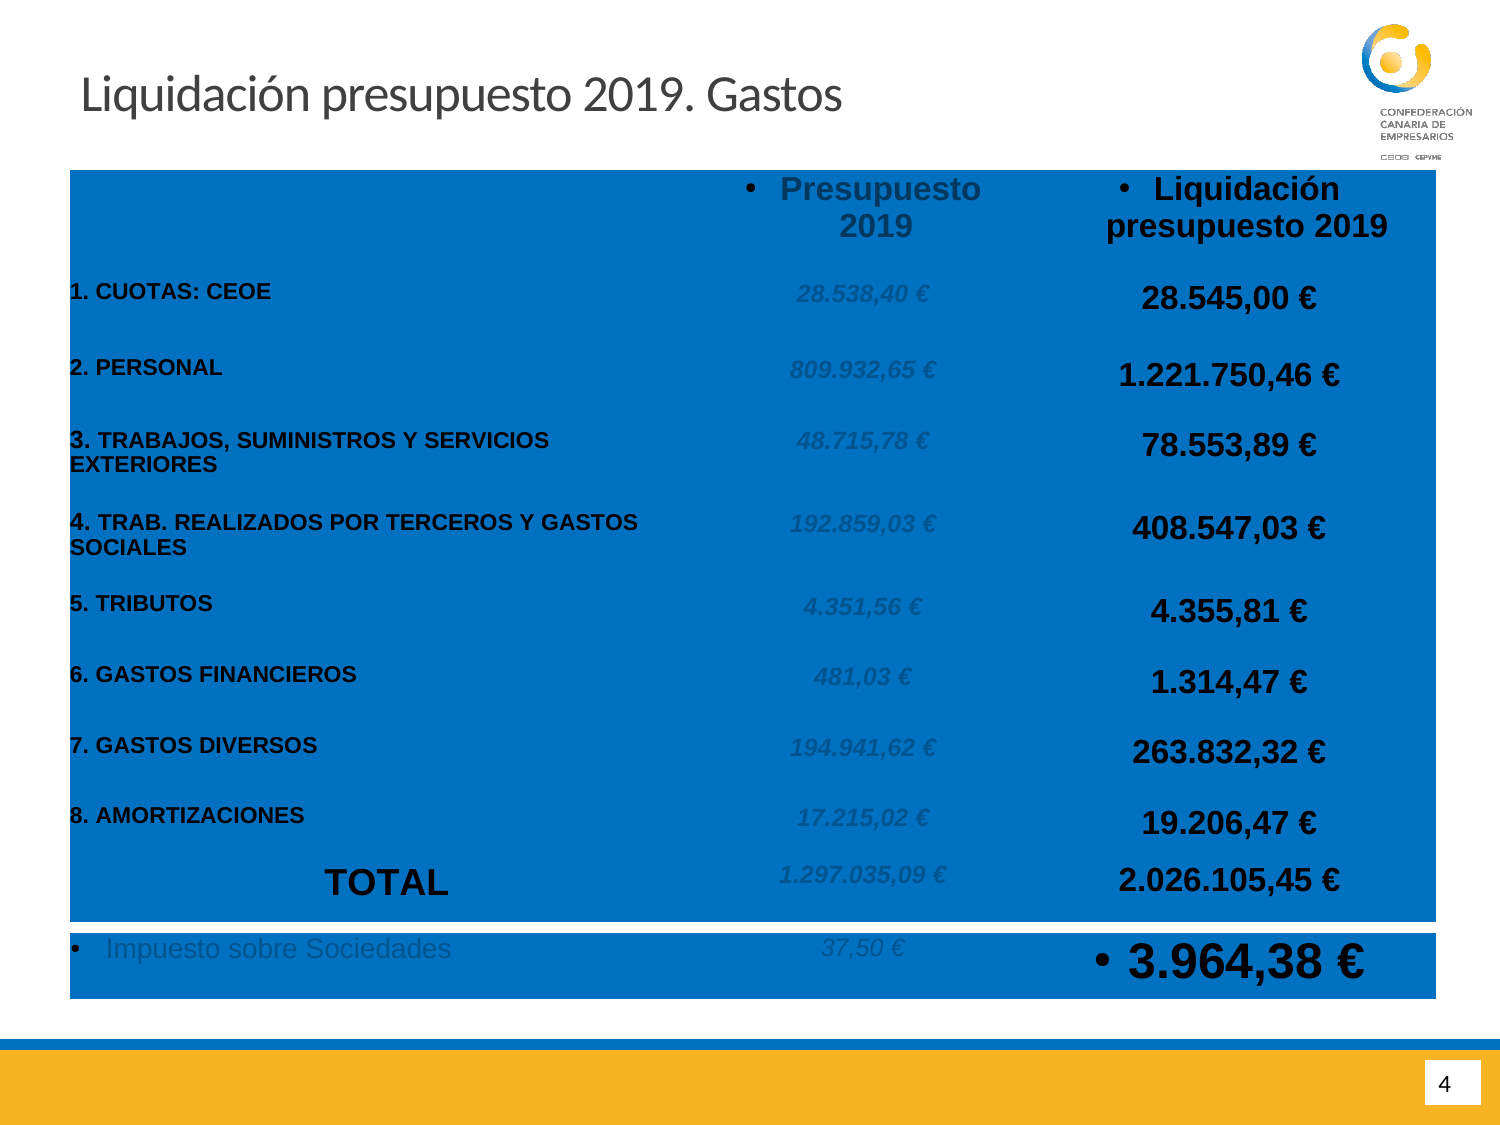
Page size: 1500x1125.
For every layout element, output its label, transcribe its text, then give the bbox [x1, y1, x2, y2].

table_cell 17.215,02 € [704, 804, 1023, 861]
table_cell 194.941,62 € [704, 734, 1023, 804]
table_cell 3. TRABAJOS, SUMINISTROS Y SERVICIOS EXTERIORES [70, 427, 704, 510]
table_cell 1.297.035,09 € [704, 861, 1023, 922]
table_cell 481,03 € [704, 663, 1023, 734]
table_cell 1.221.750,46 € [1023, 356, 1436, 427]
table_cell 4.351,56 € [704, 592, 1023, 663]
table_cell 48.715,78 € [704, 427, 1023, 510]
table_header [70, 170, 704, 280]
table_cell 2. PERSONAL [70, 356, 704, 427]
table_header 3.964,38 € [1023, 933, 1436, 999]
table_header Liquidación presupuesto 2019 [1023, 170, 1436, 280]
table_cell 8. AMORTIZACIONES [70, 804, 704, 861]
table_cell 28.538,40 € [704, 280, 1023, 356]
table_cell 4. TRAB. REALIZADOS POR TERCEROS Y GASTOS SOCIALES [70, 510, 704, 592]
text_box 4 [1423, 1058, 1483, 1106]
table_header Presupuesto 2019 [704, 170, 1023, 280]
table_cell 4.355,81 € [1023, 592, 1436, 663]
table_cell TOTAL [70, 861, 704, 922]
table_cell 192.859,03 € [704, 510, 1023, 592]
table_cell 1. CUOTAS: CEOE [70, 280, 704, 356]
table_cell 408.547,03 € [1023, 510, 1436, 592]
table_header Impuesto sobre Sociedades [70, 933, 703, 999]
table_cell 263.832,32 € [1023, 734, 1436, 804]
table_cell 19.206,47 € [1023, 804, 1436, 861]
table_cell 5. TRIBUTOS [70, 592, 704, 663]
table_header 37,50 € [703, 933, 1023, 999]
text_box Liquidación presupuesto 2019. Gastos [65, 0, 1341, 130]
table_cell 809.932,65 € [704, 356, 1023, 427]
table_cell 1.314,47 € [1023, 663, 1436, 734]
table_cell 7. GASTOS DIVERSOS [70, 734, 704, 804]
table_cell 6. GASTOS FINANCIEROS [70, 663, 704, 734]
table_cell 78.553,89 € [1023, 427, 1436, 510]
table_cell 28.545,00 € [1023, 280, 1436, 356]
table_cell 2.026.105,45 € [1023, 861, 1436, 922]
